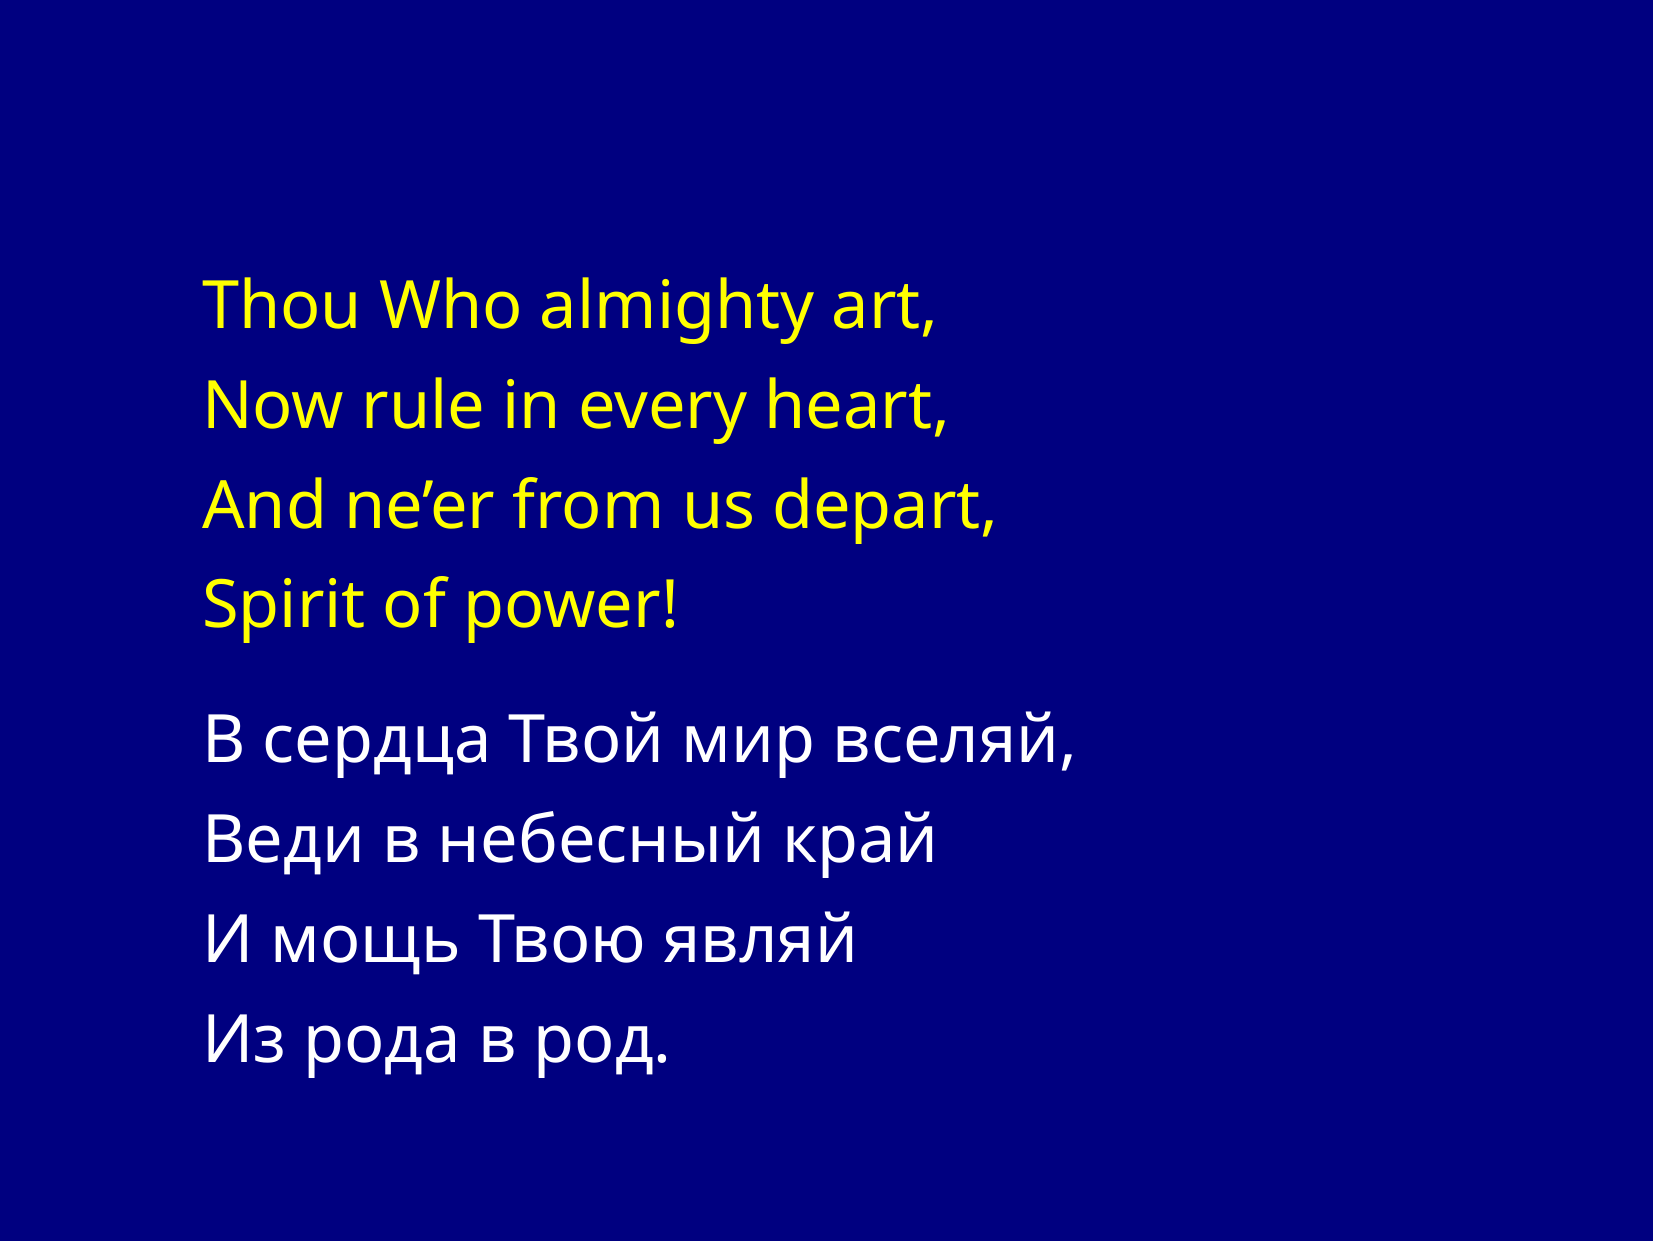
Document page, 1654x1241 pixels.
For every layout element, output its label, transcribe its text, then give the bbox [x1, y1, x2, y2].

text_box В сердца Твой мир вселяй, Веди в небесный край И мощь Твою являй Из рода в род. [75, 675, 1576, 1163]
text_box Thou Who almighty art, Now rule in every heart, And ne’er from us depart, Spirit of power! [75, 150, 1576, 638]
